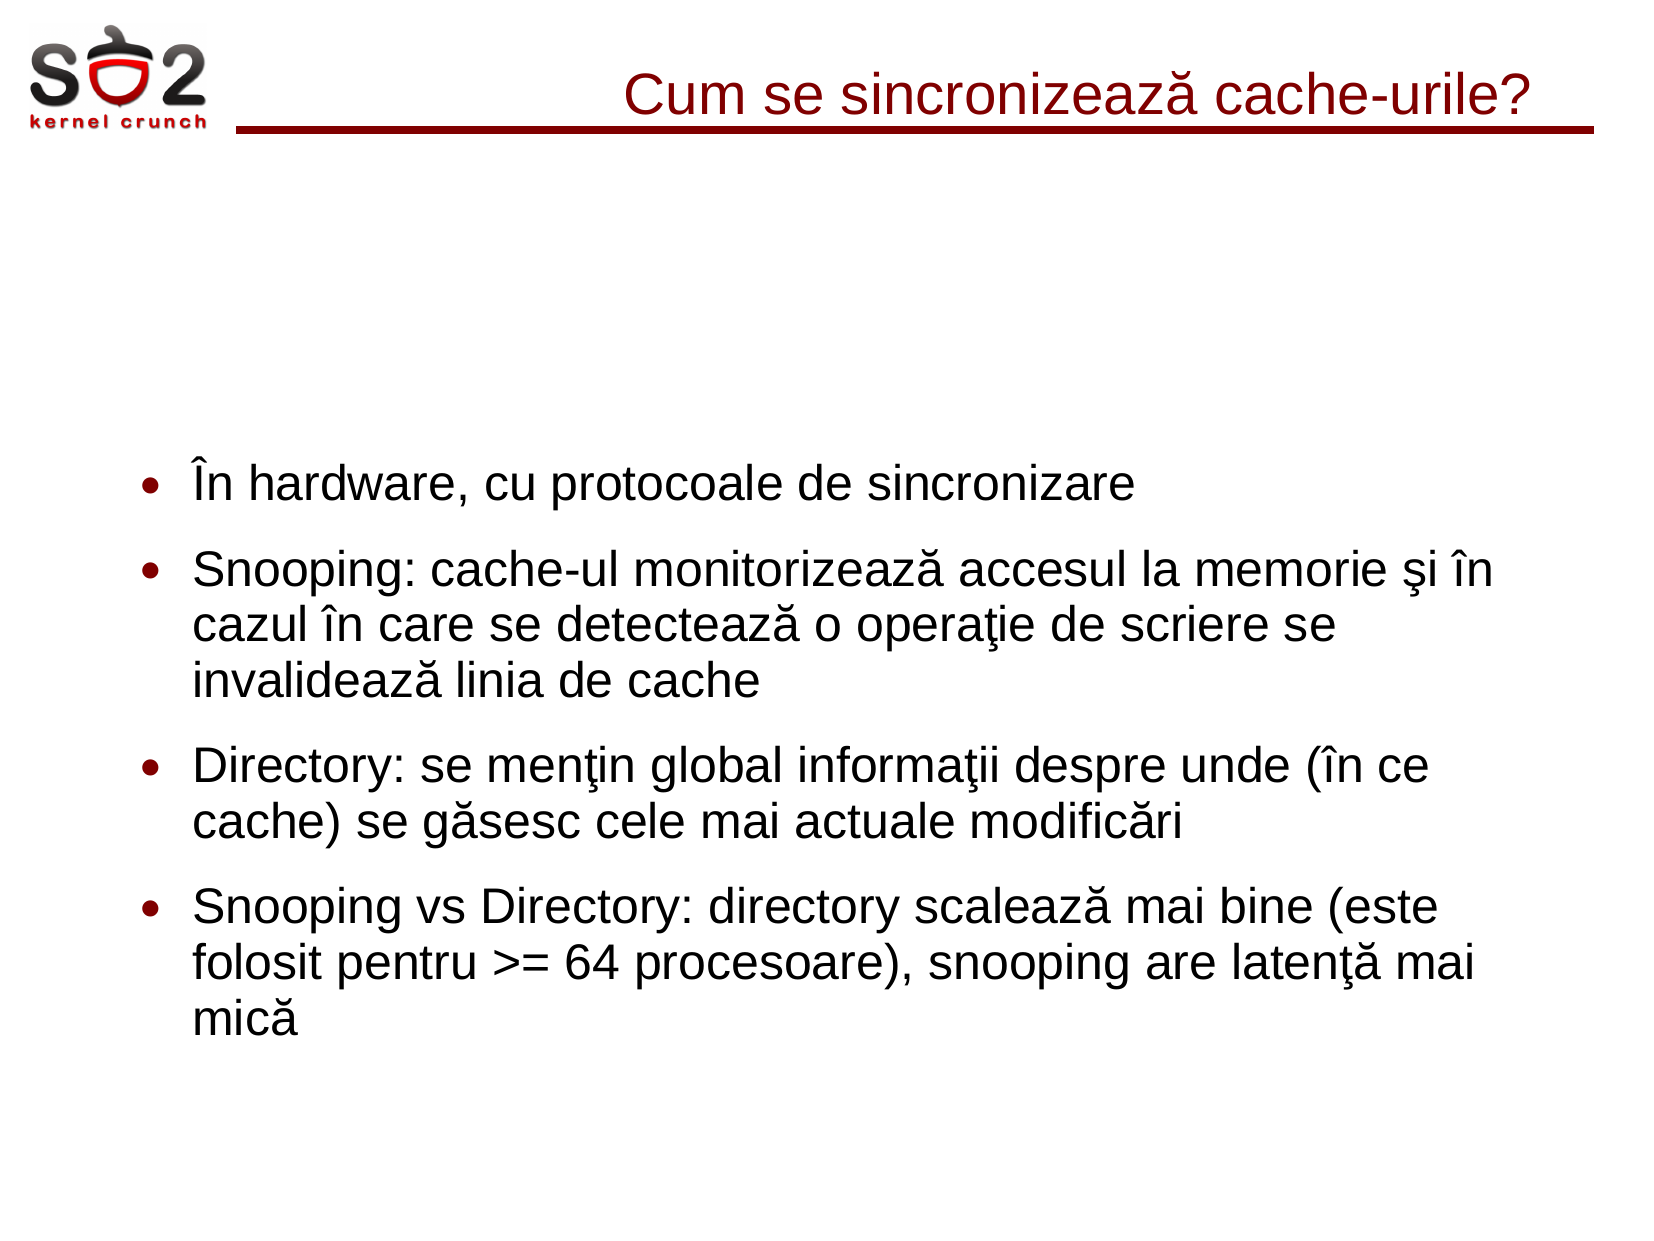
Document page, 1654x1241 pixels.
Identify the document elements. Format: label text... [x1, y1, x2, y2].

picture [29, 23, 121, 130]
title Cum se sincronizează cache-urile? [121, 11, 1534, 178]
list În hardware, cu protocoale de sincronizare Snooping: cache-ul monitorizează accesul la memorie şi în cazul în care se detectează o operaţie de scriere se invalidează linia de cache Directory: se menţin global informaţii despre unde (în ce cache) se găsesc cele mai actuale modificări Snooping vs Directory: directory scalează mai bine (este folosit pentru >= 64 procesoare), snooping are latenţă mai mică [121, 360, 1534, 1142]
